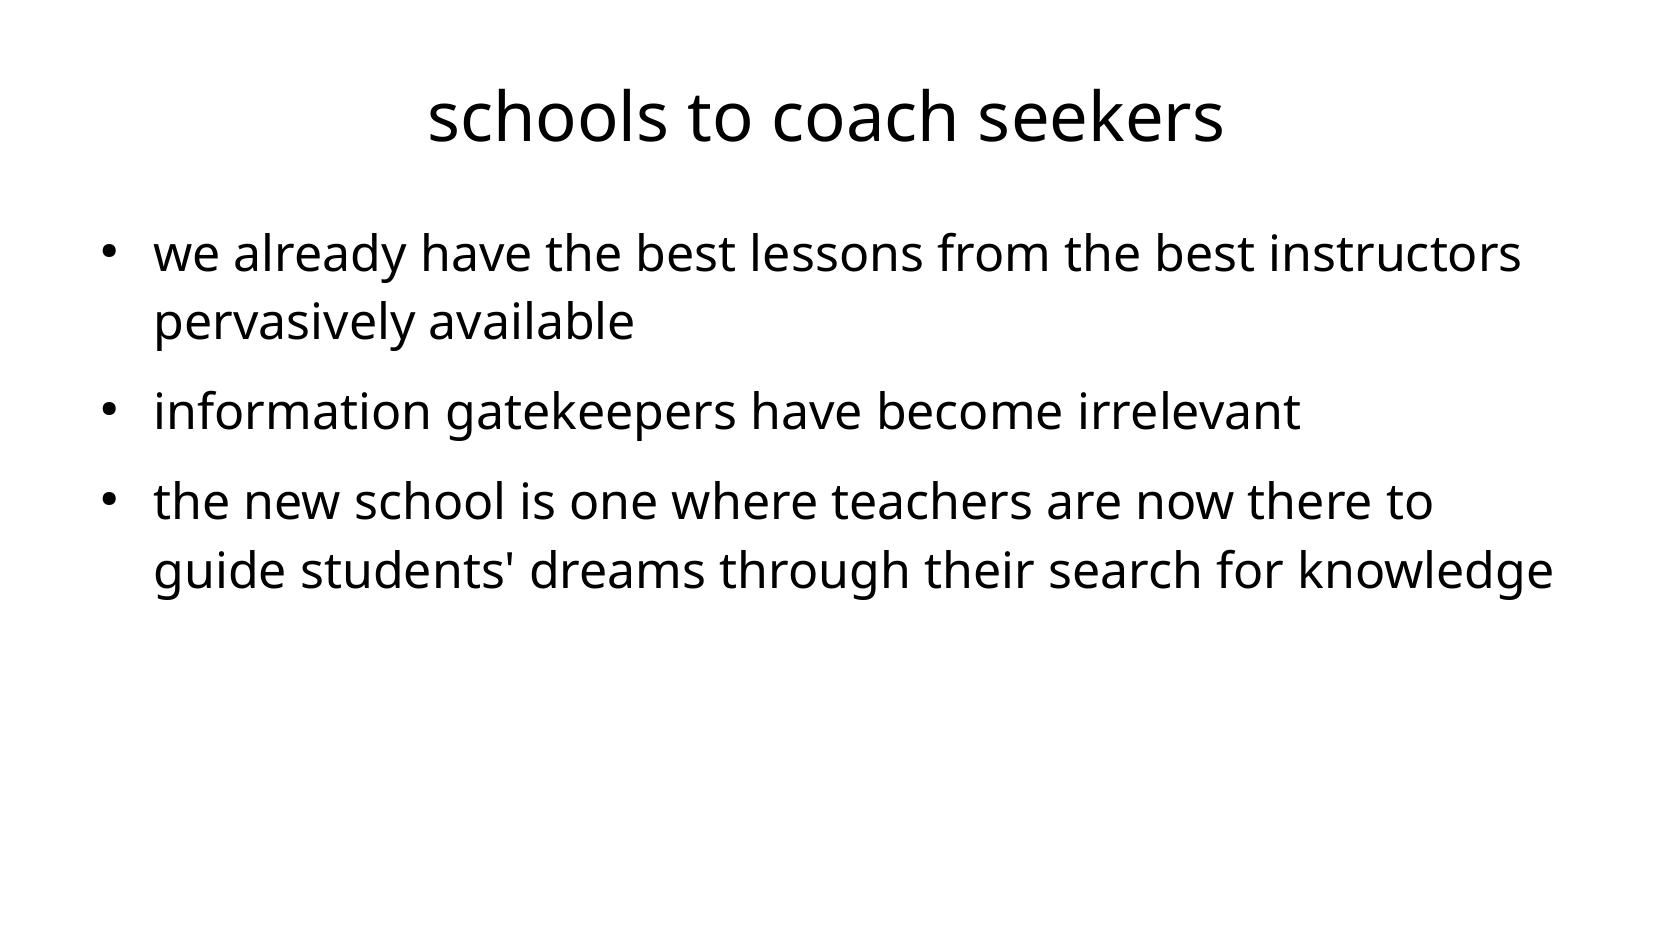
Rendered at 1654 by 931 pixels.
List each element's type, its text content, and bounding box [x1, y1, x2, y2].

list we already have the best lessons from the best instructors pervasively available information gatekeepers have become irrelevant the new school is one where teachers are now there to guide students' dreams through their search for knowledge [82, 217, 1571, 931]
title schools to coach seekers [82, 37, 1571, 193]
